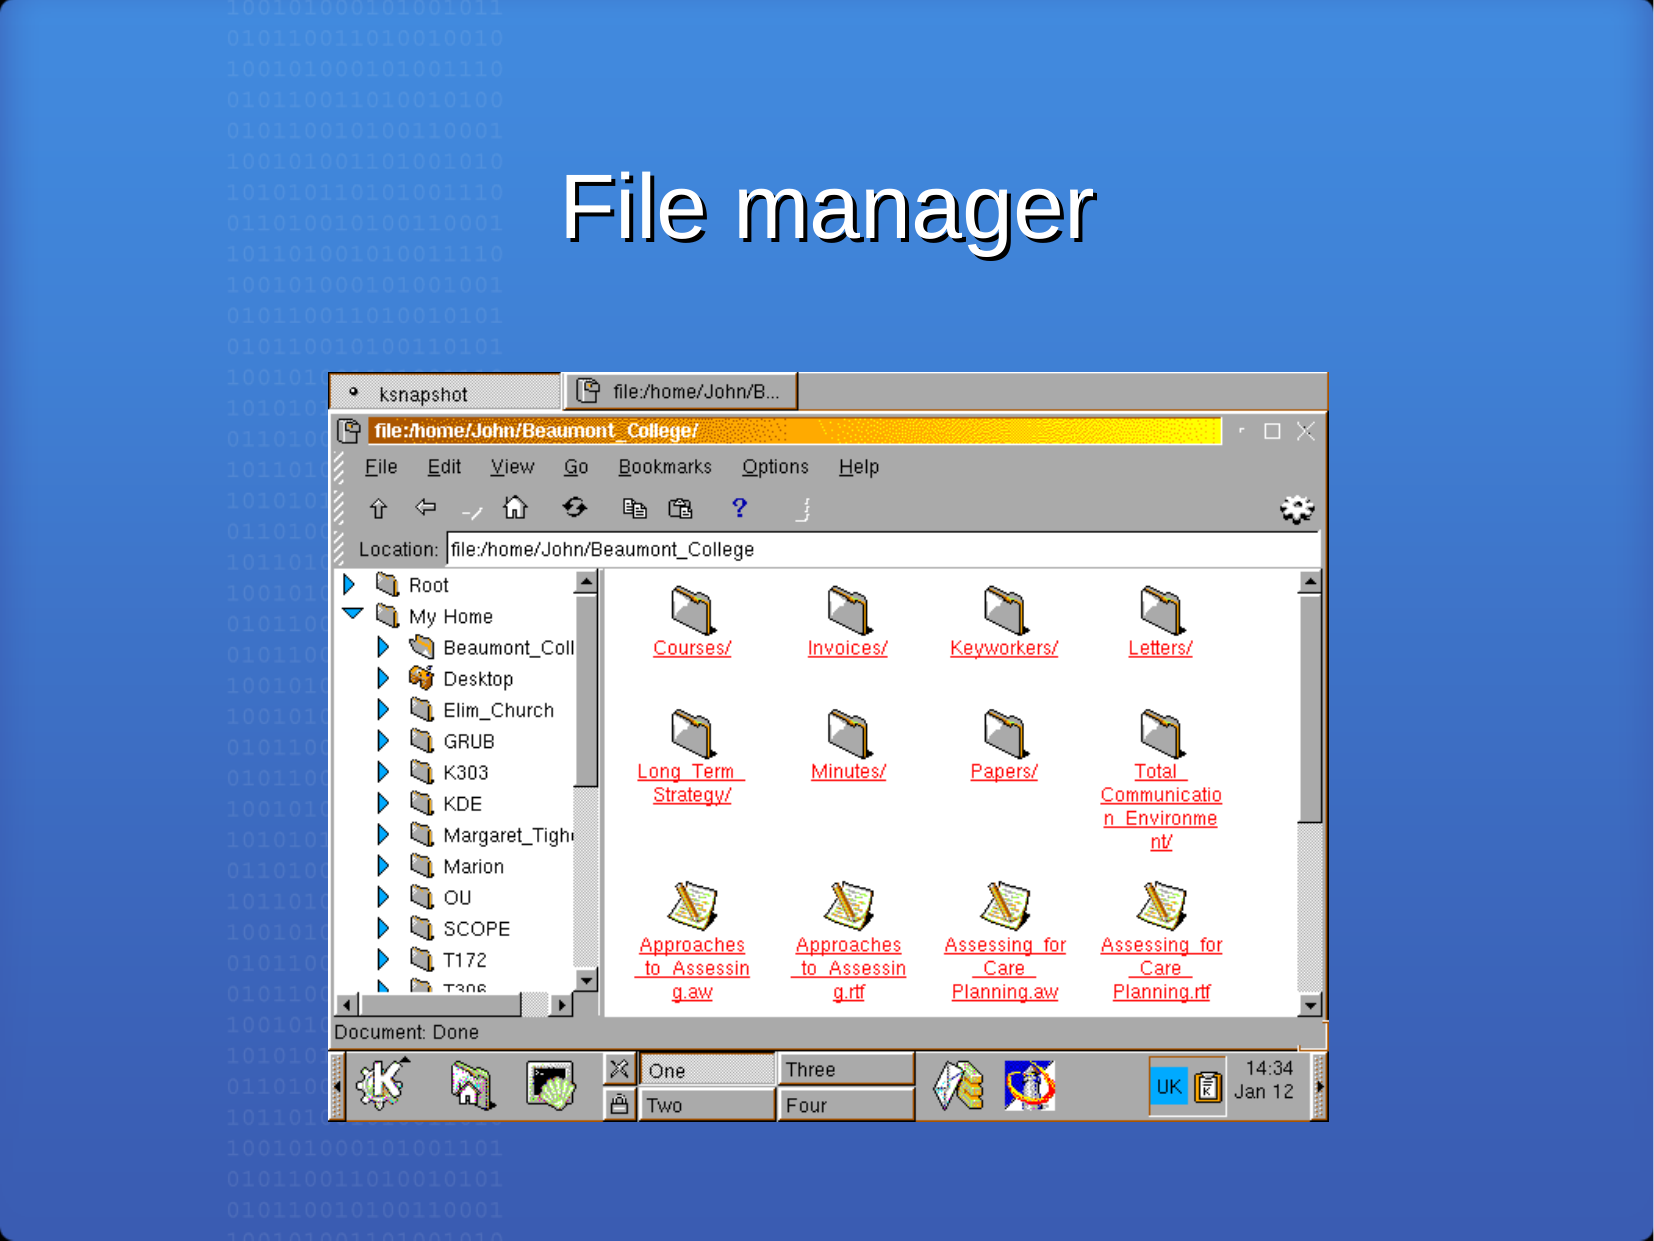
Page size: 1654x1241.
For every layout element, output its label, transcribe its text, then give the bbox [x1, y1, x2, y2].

picture [0, 0, 1654, 1241]
title File manager [121, 110, 1534, 303]
